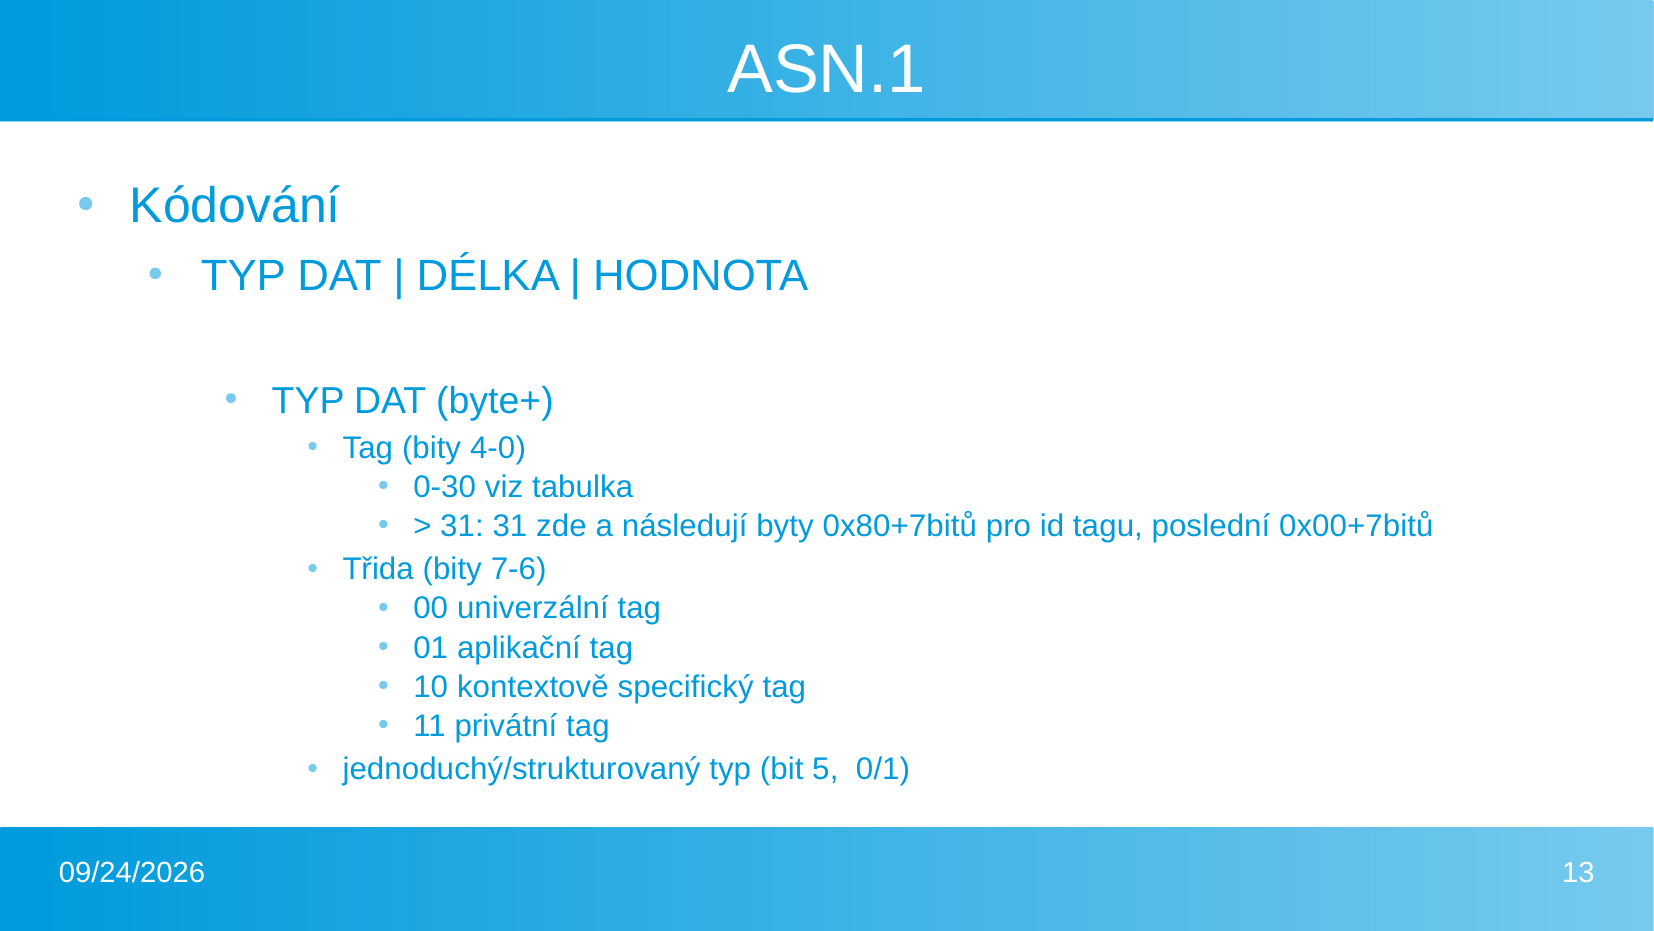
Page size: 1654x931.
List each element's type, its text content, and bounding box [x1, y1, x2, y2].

list Kódování TYP DAT | DÉLKA | HODNOTA TYP DAT (byte+) Tag (bity 4-0) 0-30 viz tabulka > 31: 31 zde a následují byty 0x80+7bitů pro id tagu, poslední 0x00+7bitů Třida (bity 7-6) 00 univerzální tag 01 aplikační tag 10 kontextově specifický tag 11 privátní tag jednoduchý/strukturovaný typ (bit 5, 0/1) delka 0x00 + 7bitu delky (0-127) 0x80 + 7 bitu poctu nasledujicich bytu s delkou [59, 177, 1595, 768]
title ASN.1 [59, 29, 1595, 108]
